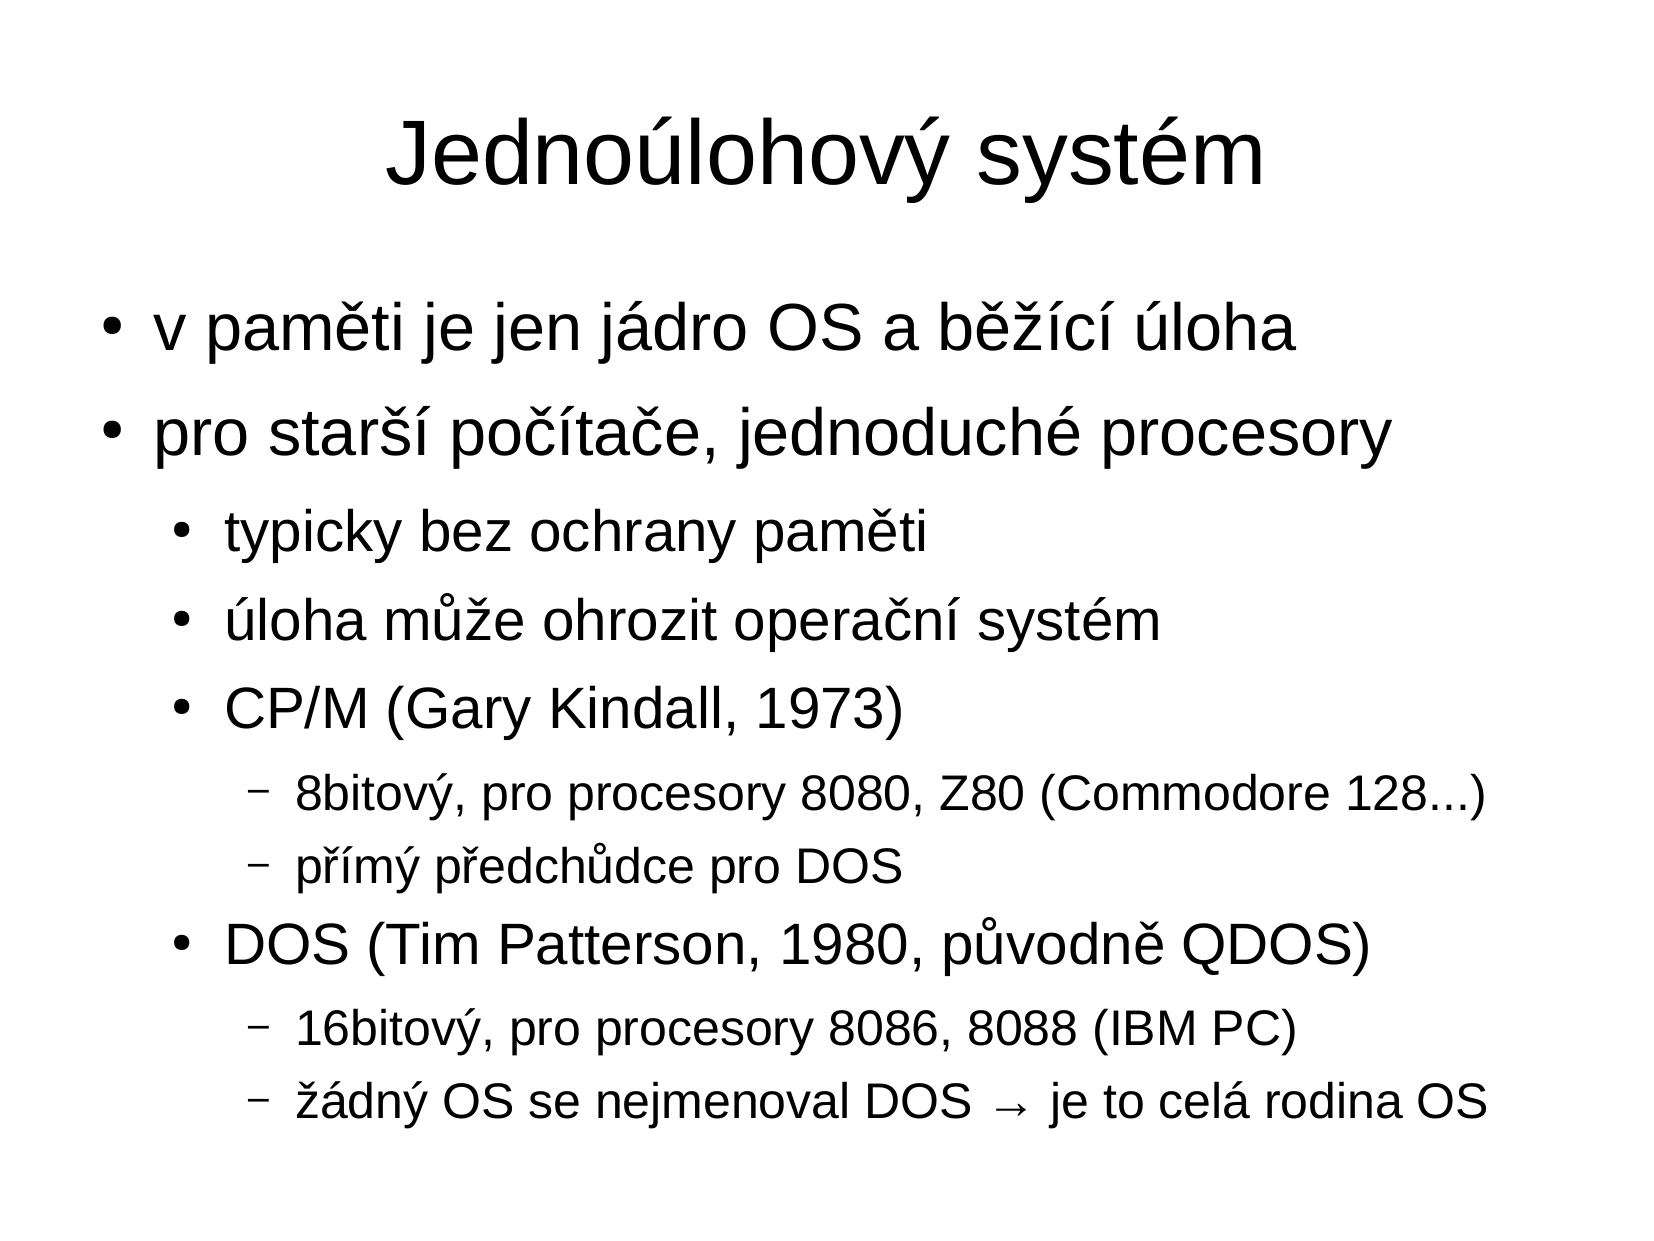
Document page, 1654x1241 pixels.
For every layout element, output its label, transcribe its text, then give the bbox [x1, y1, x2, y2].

list v paměti je jen jádro OS a běžící úloha pro starší počítače, jednoduché procesory typicky bez ochrany paměti úloha může ohrozit operační systém CP/M (Gary Kindall, 1973) 8bitový, pro procesory 8080, Z80 (Commodore 128...) přímý předchůdce pro DOS DOS (Tim Patterson, 1980, původně QDOS) 16bitový, pro procesory 8086, 8088 (IBM PC) žádný OS se nejmenoval DOS → je to celá rodina OS [82, 290, 1571, 1130]
title Jednoúlohový systém [82, 56, 1571, 250]
